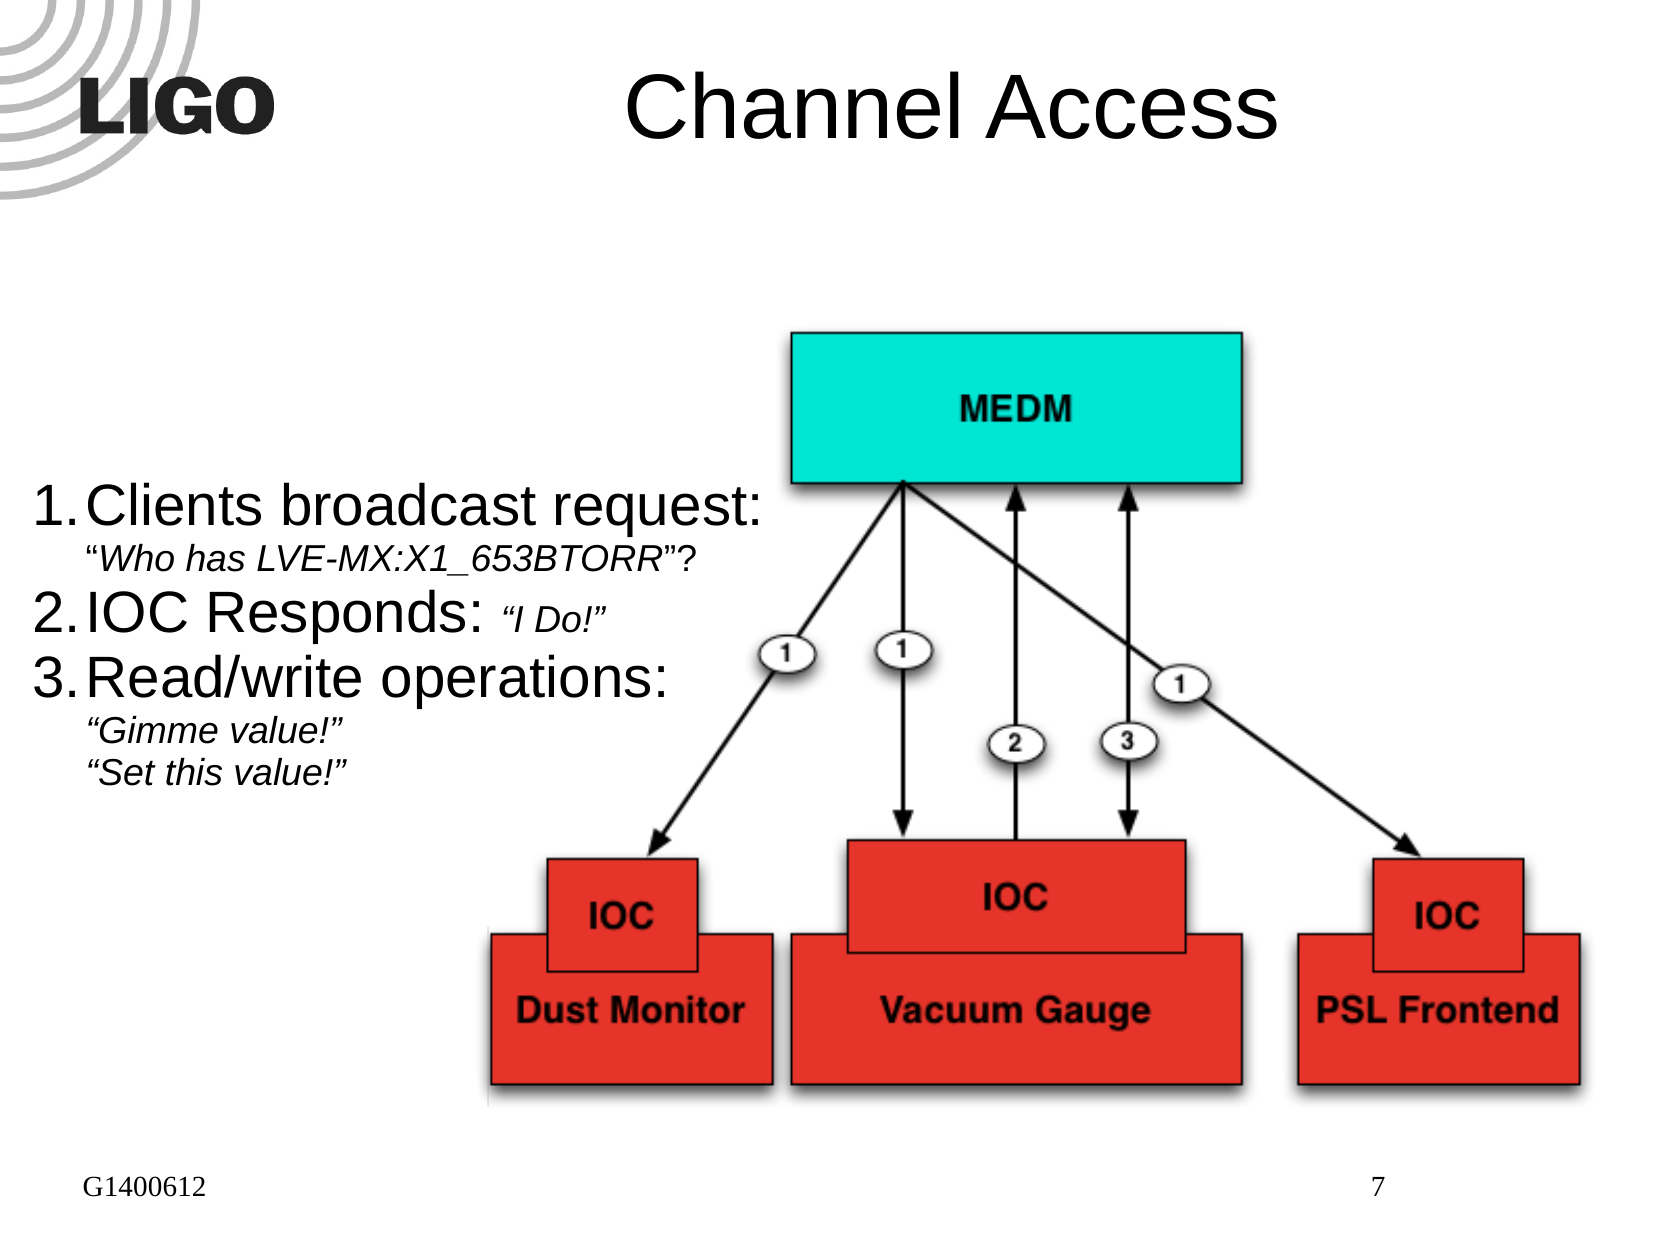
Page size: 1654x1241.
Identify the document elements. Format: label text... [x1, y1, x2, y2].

picture [0, 0, 274, 200]
text_box Clients broadcast request: “Who has LVE-MX:X1_653BTORR”? IOC Responds: “I Do!” Read/write operations: “Gimme value!” “Set this value!” [0, 465, 782, 811]
picture [449, 299, 1621, 1134]
title Channel Access [315, 2, 1591, 211]
